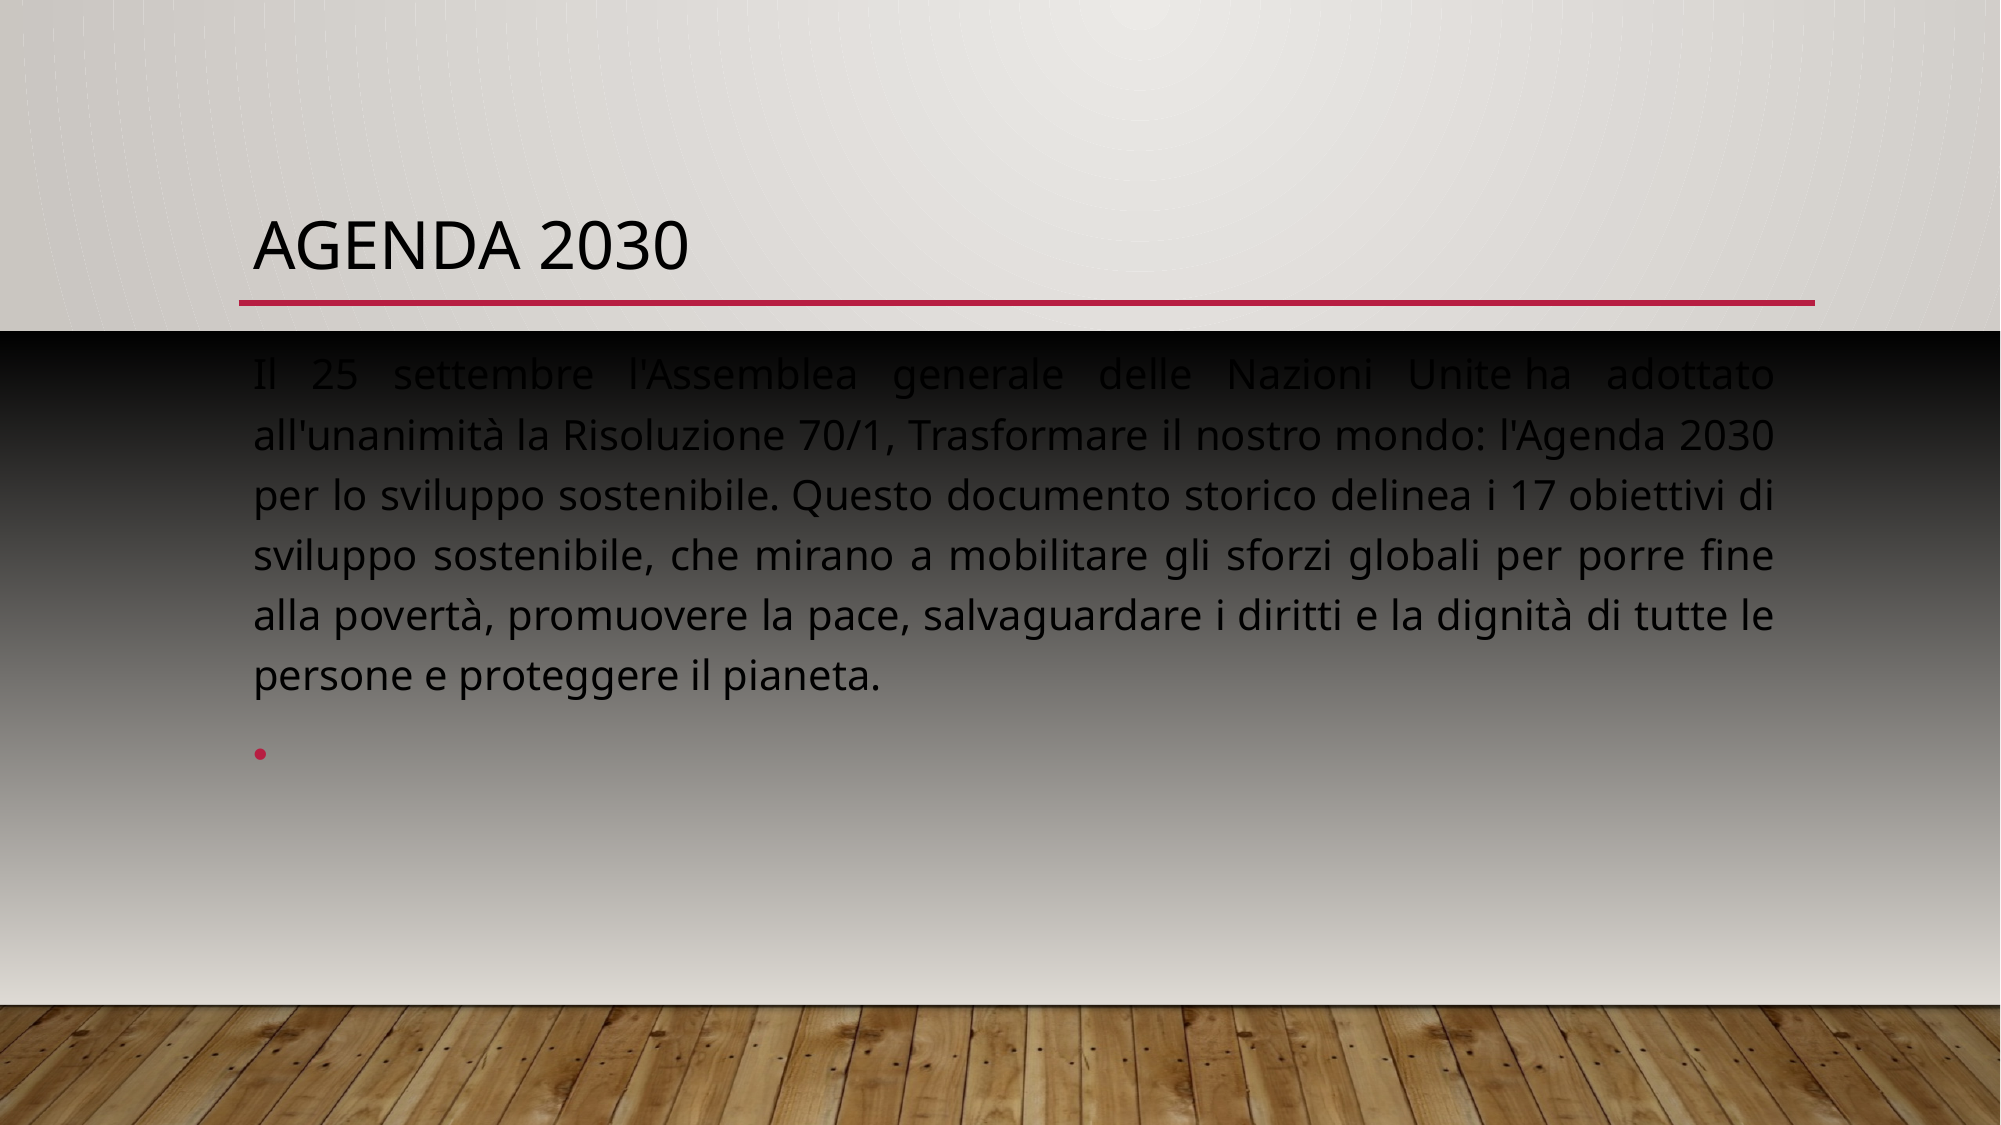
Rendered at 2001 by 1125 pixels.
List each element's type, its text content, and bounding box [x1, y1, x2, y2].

title Agenda 2030 [238, 131, 1814, 305]
list Il 25 settembre l'Assemblea generale delle Nazioni Unite ha adottato all'unanimità la Risoluzione 70/1, Trasformare il nostro mondo: l'Agenda 2030 per lo sviluppo sostenibile. Questo documento storico delinea i 17 obiettivi di sviluppo sostenibile, che mirano a mobilitare gli sforzi globali per porre fine alla povertà, promuovere la pace, salvaguardare i diritti e la dignità di tutte le persone e proteggere il pianeta. [238, 330, 1814, 897]
